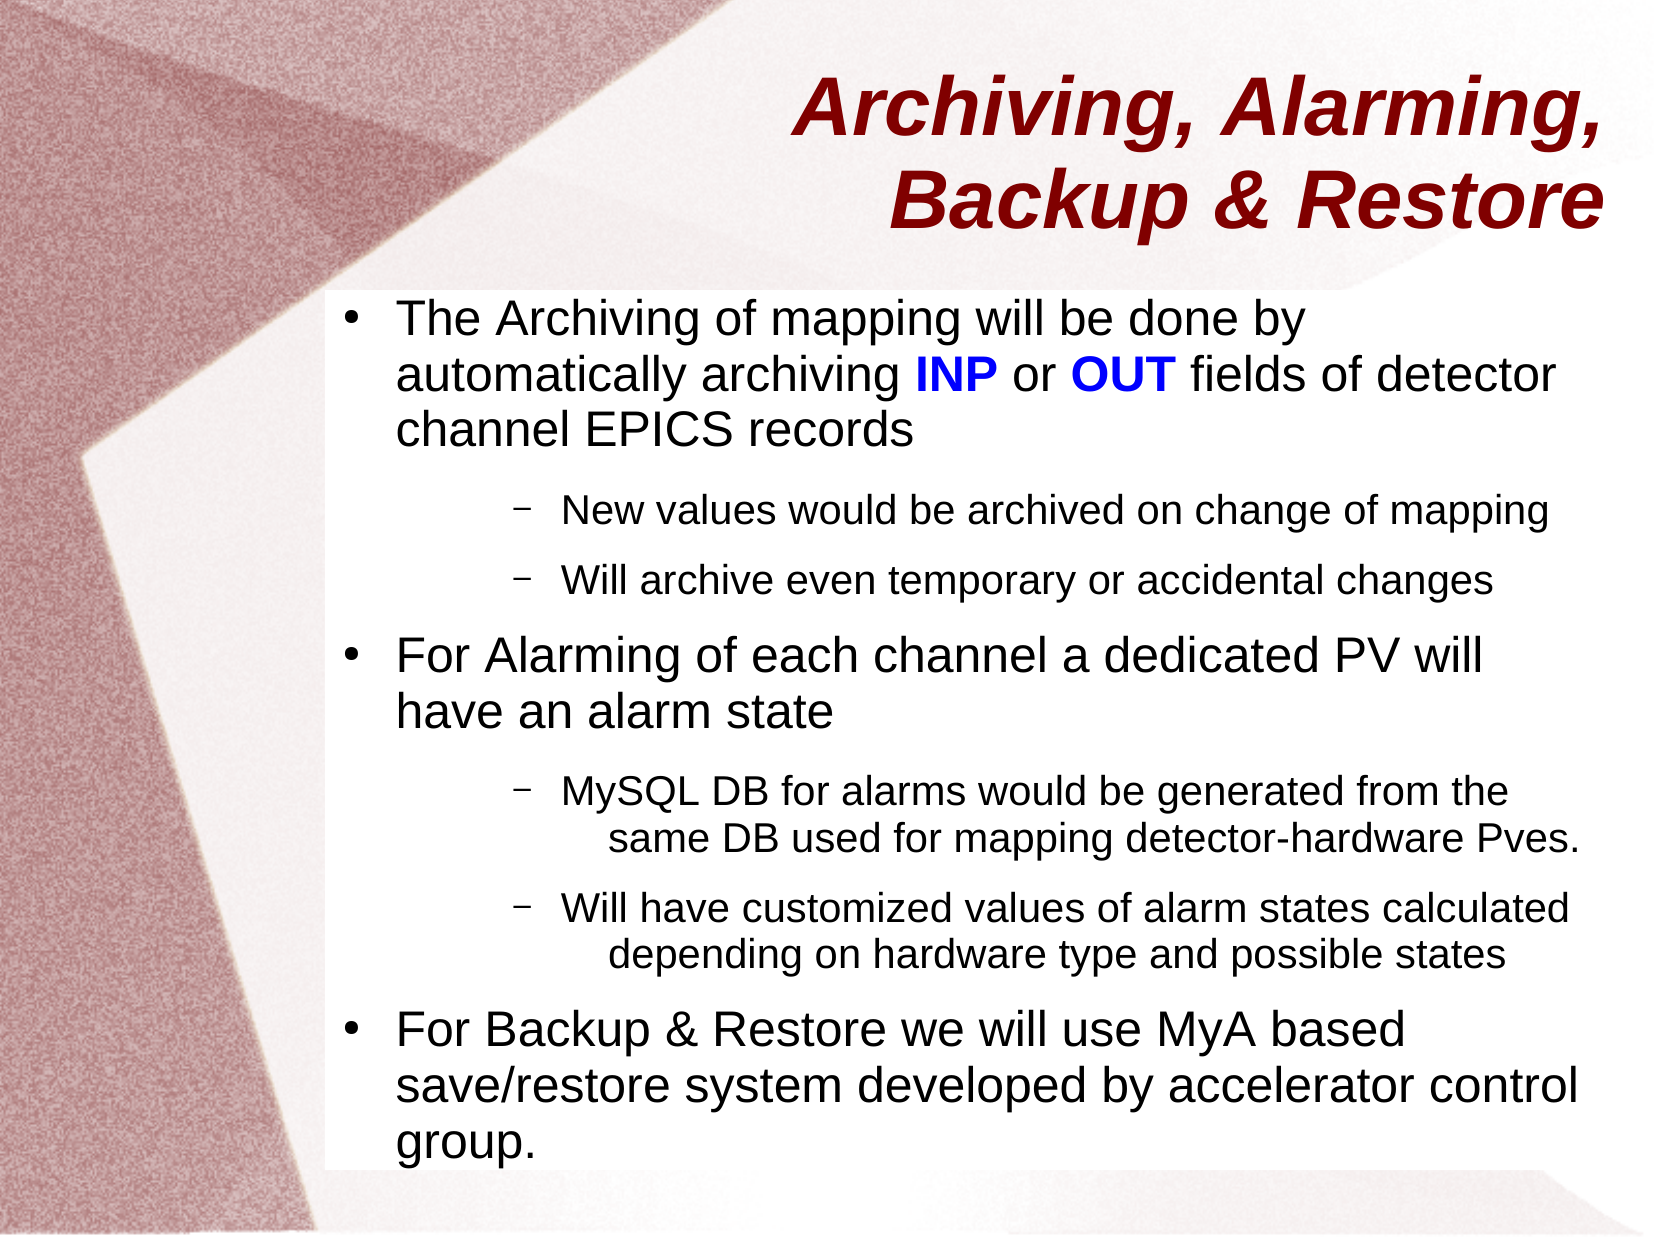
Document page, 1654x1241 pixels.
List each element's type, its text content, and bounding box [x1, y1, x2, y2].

list The Archiving of mapping will be done by automatically archiving INP or OUT fields of detector channel EPICS records New values would be archived on change of mapping Will archive even temporary or accidental changes For Alarming of each channel a dedicated PV will have an alarm state MySQL DB for alarms would be generated from the same DB used for mapping detector-hardware Pves. Will have customized values of alarm states calculated depending on hardware type and possible states For Backup & Restore we will use MyA based save/restore system developed by accelerator control group. [324, 290, 1601, 1171]
picture [0, 0, 1654, 1241]
title Archiving, Alarming, Backup & Restore [596, 49, 1607, 257]
